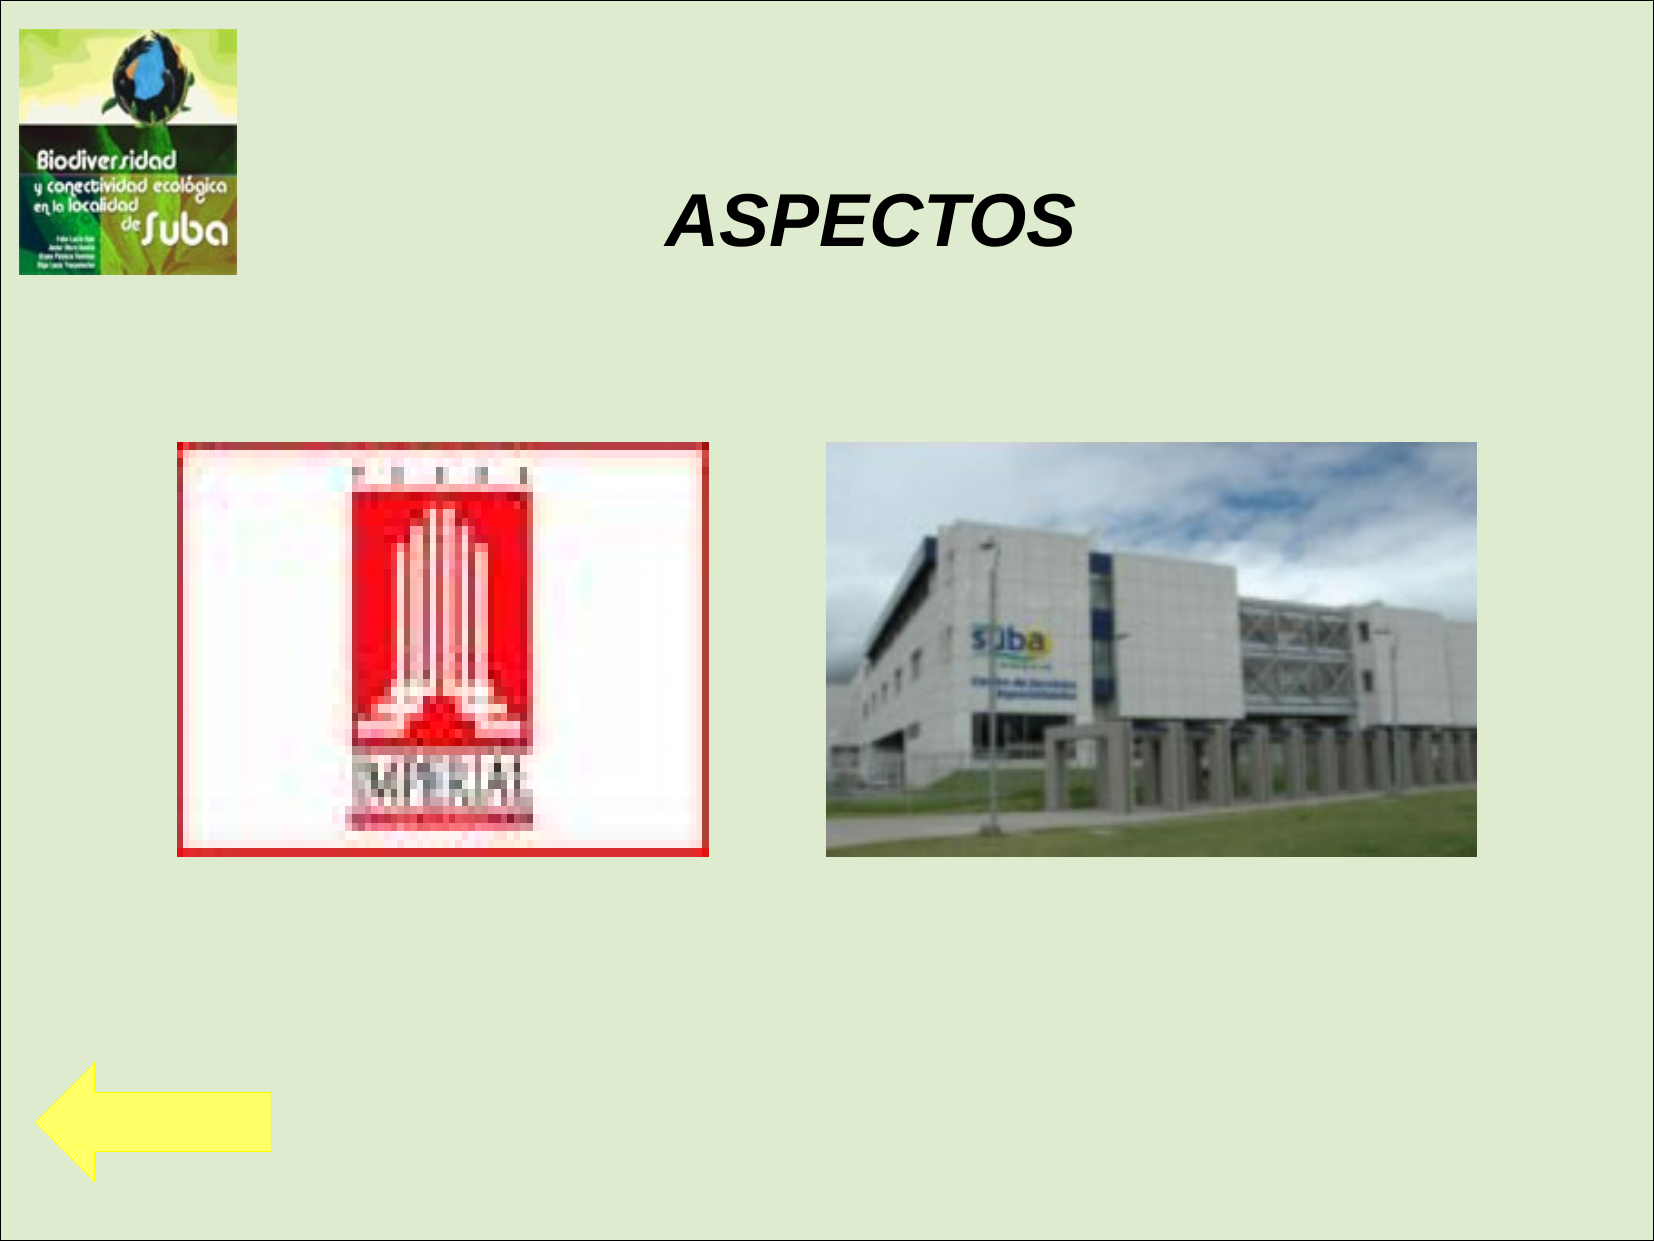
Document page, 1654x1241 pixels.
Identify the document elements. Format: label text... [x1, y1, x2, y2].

text_box [35, 1062, 272, 1182]
picture [826, 442, 1477, 857]
text_box ASPECTOS [561, 171, 1182, 271]
picture [19, 29, 237, 275]
picture [177, 442, 709, 857]
